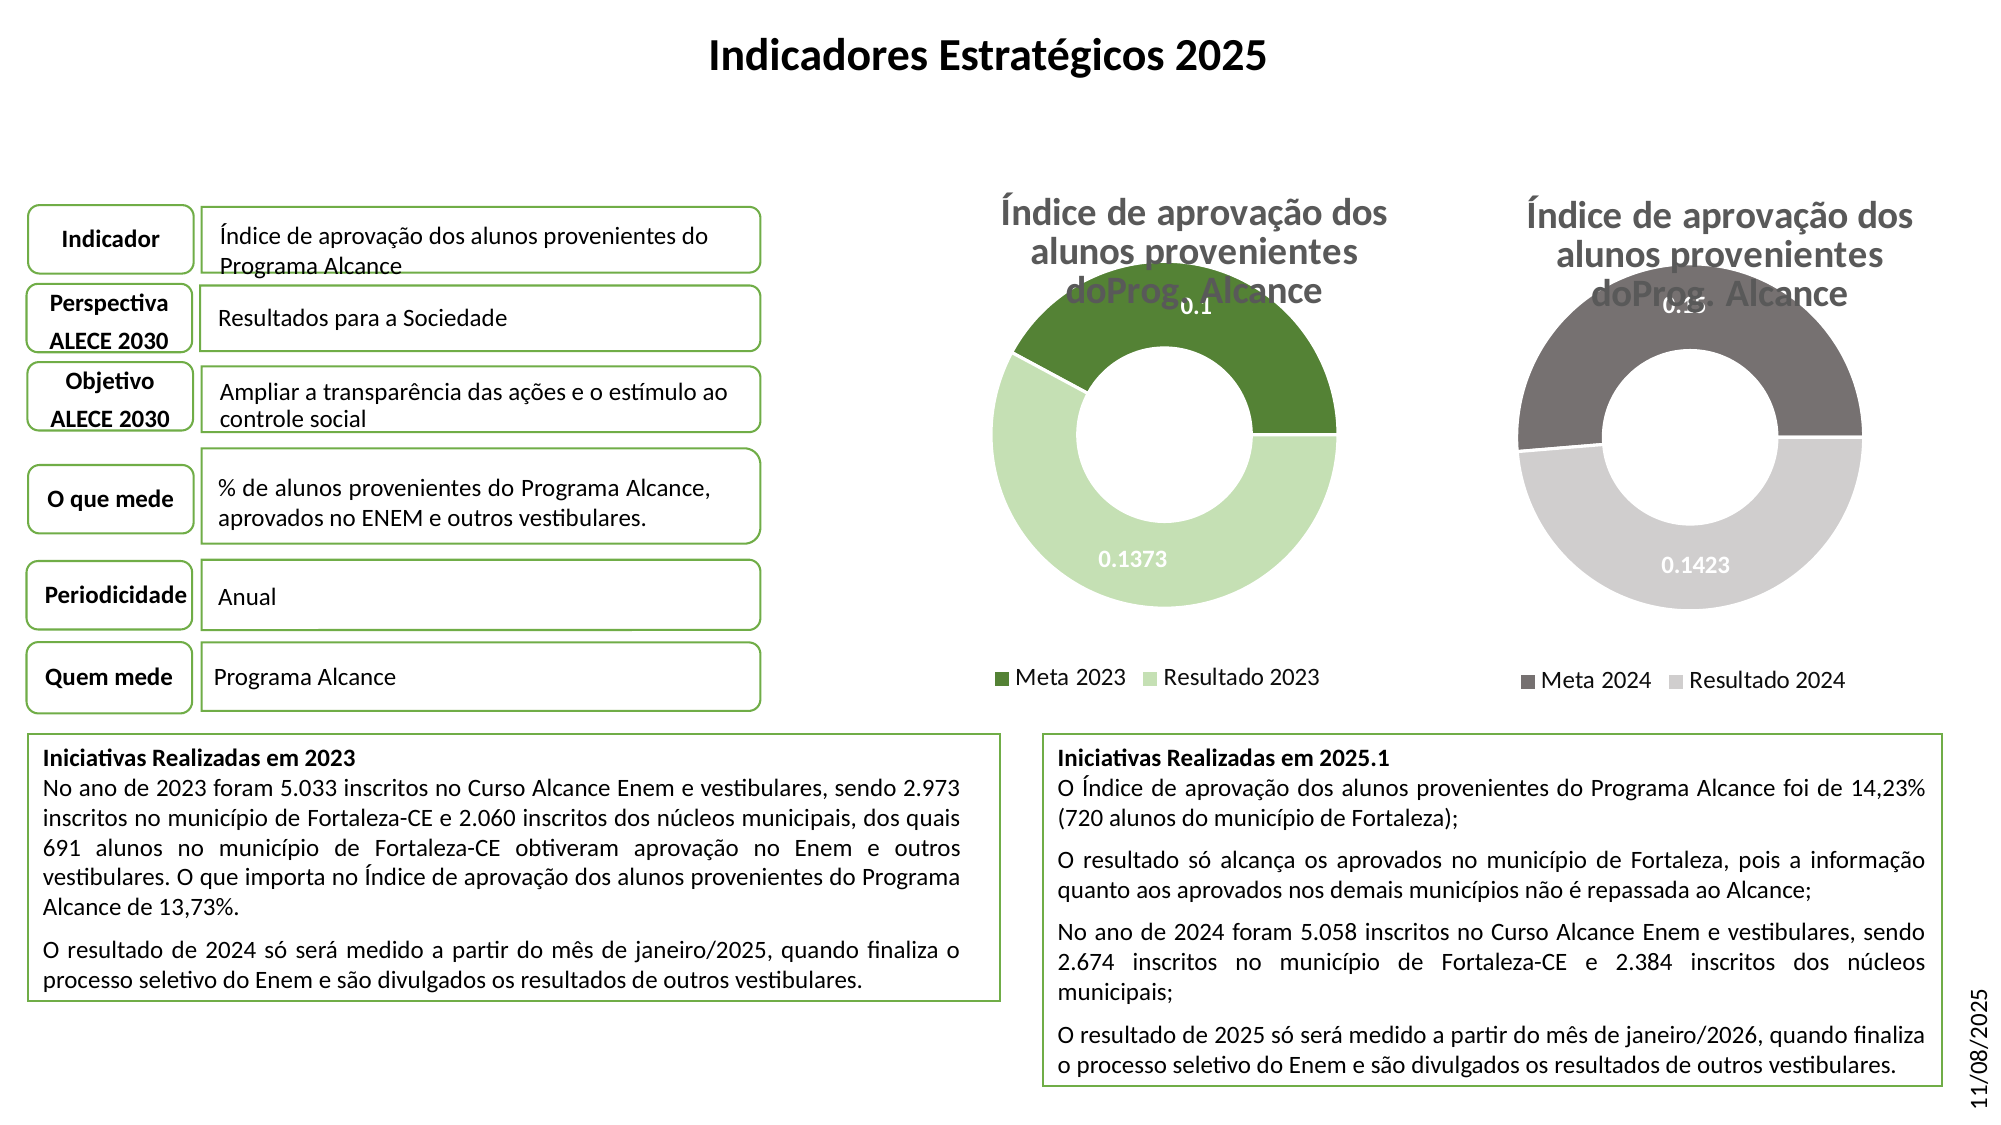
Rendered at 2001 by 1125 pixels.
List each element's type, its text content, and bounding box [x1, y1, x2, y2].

text_box 11/08/2025 [1954, 972, 2000, 1125]
text_box Indicador [36, 207, 186, 271]
text_box Programa Alcance [196, 655, 749, 697]
text_box Índice de aprovação dos alunos provenientes do Programa Alcance [202, 210, 743, 269]
text_box Anual [200, 571, 742, 620]
text_box Perspectiva ALECE 2030 [35, 286, 184, 350]
text_box Ampliar a transparência das ações e o estímulo ao controle social [202, 370, 749, 429]
text_box O que mede [36, 467, 186, 531]
title Indicadores Estratégicos 2025 [671, 22, 1305, 89]
text_box Resultados para a Sociedade [200, 289, 743, 348]
text_box Quem mede [35, 644, 184, 711]
chart [885, 178, 1955, 701]
text_box % de alunos provenientes do Programa Alcance, aprovados no ENEM e outros vestibulares. [200, 462, 742, 529]
text_box Iniciativas Realizadas em 2025.1 O Índice de aprovação dos alunos provenientes do Programa Alcance foi de 14,23% (720 alunos do município de Fortaleza); O resultado só alcança os aprovados no município de Fortaleza, pois a informação quanto aos aprovados nos demais municípios não é repassada ao Alcance; No ano de 2024 foram 5.058 inscritos no Curso Alcance Enem e vestibulares, sendo 2.674 inscritos no município de Fortaleza-CE e 2.384 inscritos dos núcleos municipais; O resultado de 2025 só será medido a partir do mês de janeiro/2026, quando finaliza o processo seletivo do Enem e são divulgados os resultados de outros vestibulares. [1043, 734, 1942, 1086]
text_box Objetivo ALECE 2030 [35, 364, 185, 428]
text_box Periodicidade [34, 563, 198, 627]
text_box Iniciativas Realizadas em 2023 No ano de 2023 foram 5.033 inscritos no Curso Alcance Enem e vestibulares, sendo 2.973 inscritos no município de Fortaleza-CE e 2.060 inscritos dos núcleos municipais, dos quais 691 alunos no município de Fortaleza-CE obtiveram aprovação no Enem e outros vestibulares. O que importa no Índice de aprovação dos alunos provenientes do Programa Alcance de 13,73%. O resultado de 2024 só será medido a partir do mês de janeiro/2025, quando finaliza o processo seletivo do Enem e são divulgados os resultados de outros vestibulares. [28, 734, 1000, 1001]
